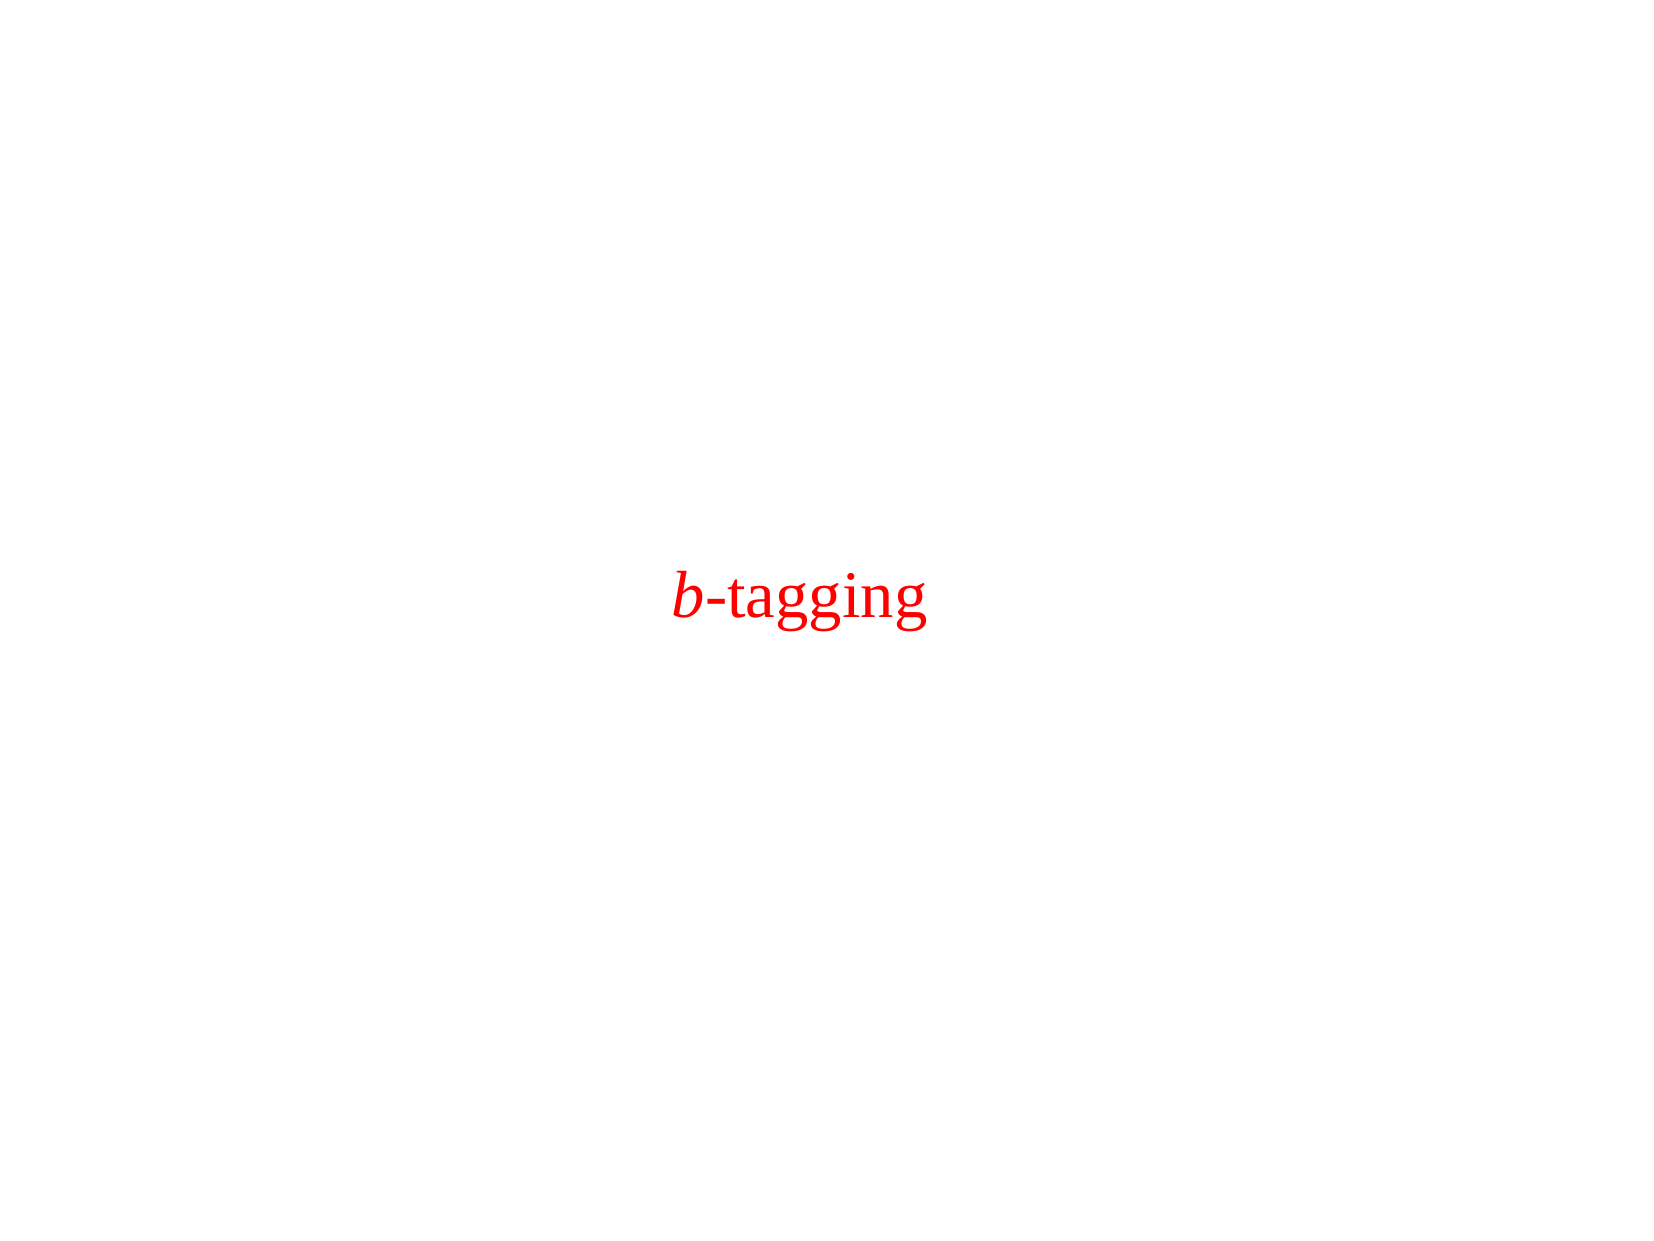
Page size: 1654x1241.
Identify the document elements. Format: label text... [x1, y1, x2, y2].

text_box b-tagging [671, 558, 928, 633]
